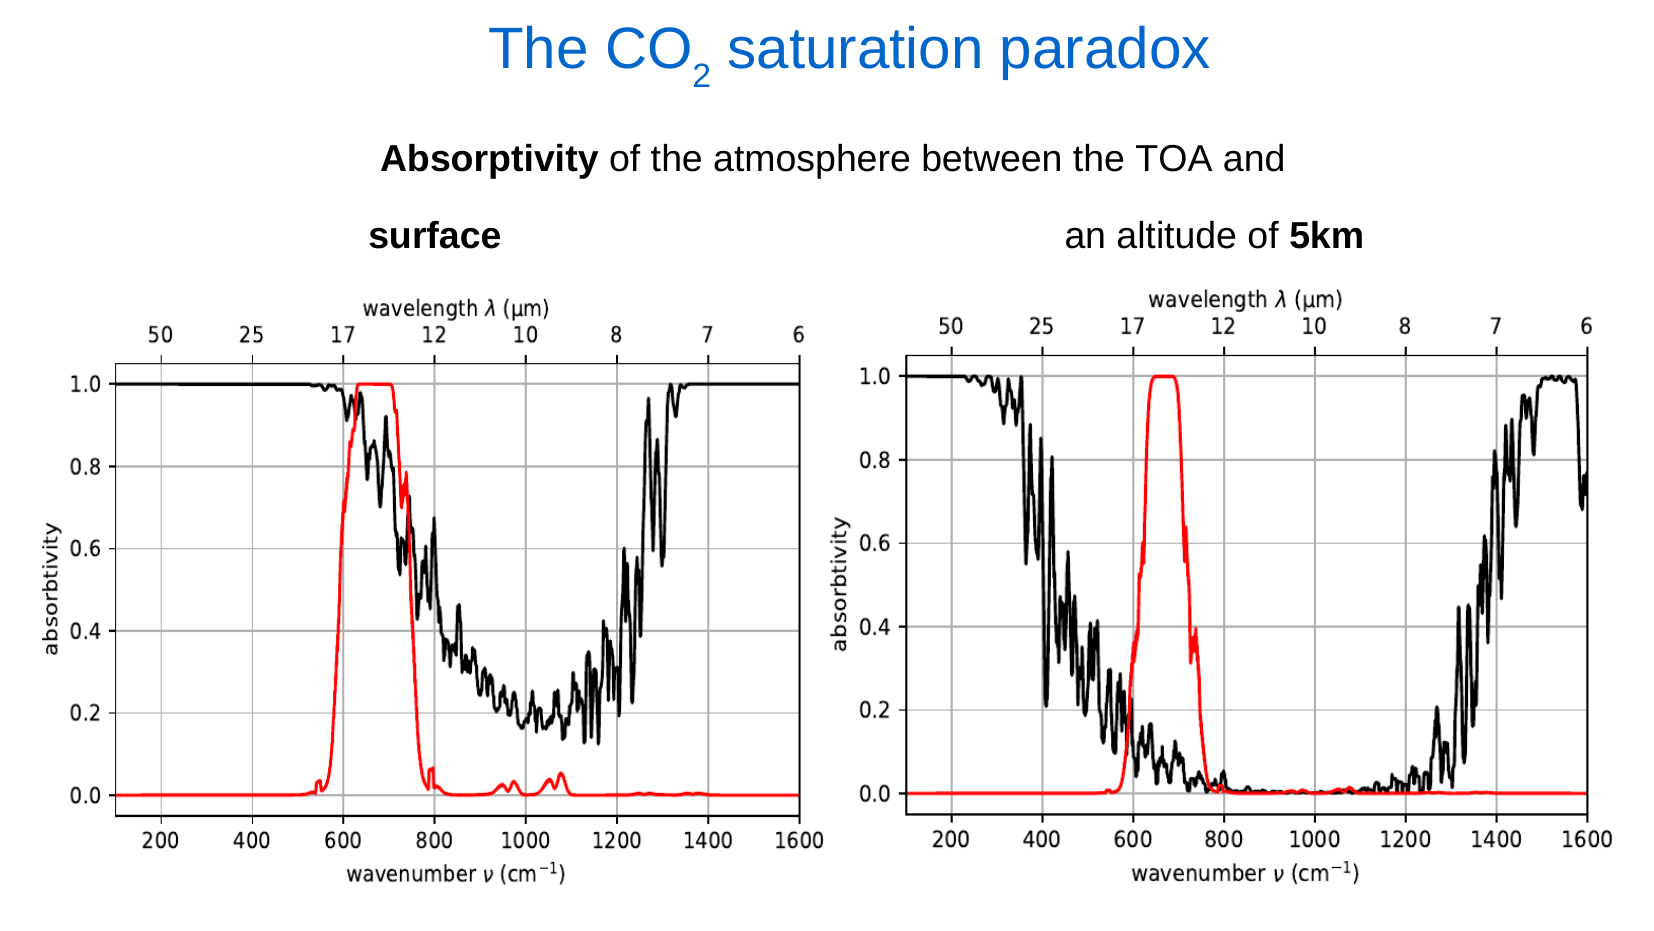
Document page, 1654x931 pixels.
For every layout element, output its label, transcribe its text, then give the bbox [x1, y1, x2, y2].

picture [36, 285, 1617, 893]
text_box The CO2 saturation paradox [67, 7, 1633, 103]
text_box an altitude of 5km [962, 207, 1467, 265]
text_box Absorptivity of the atmosphere between the TOA and [290, 130, 1376, 187]
text_box surface [183, 207, 687, 265]
